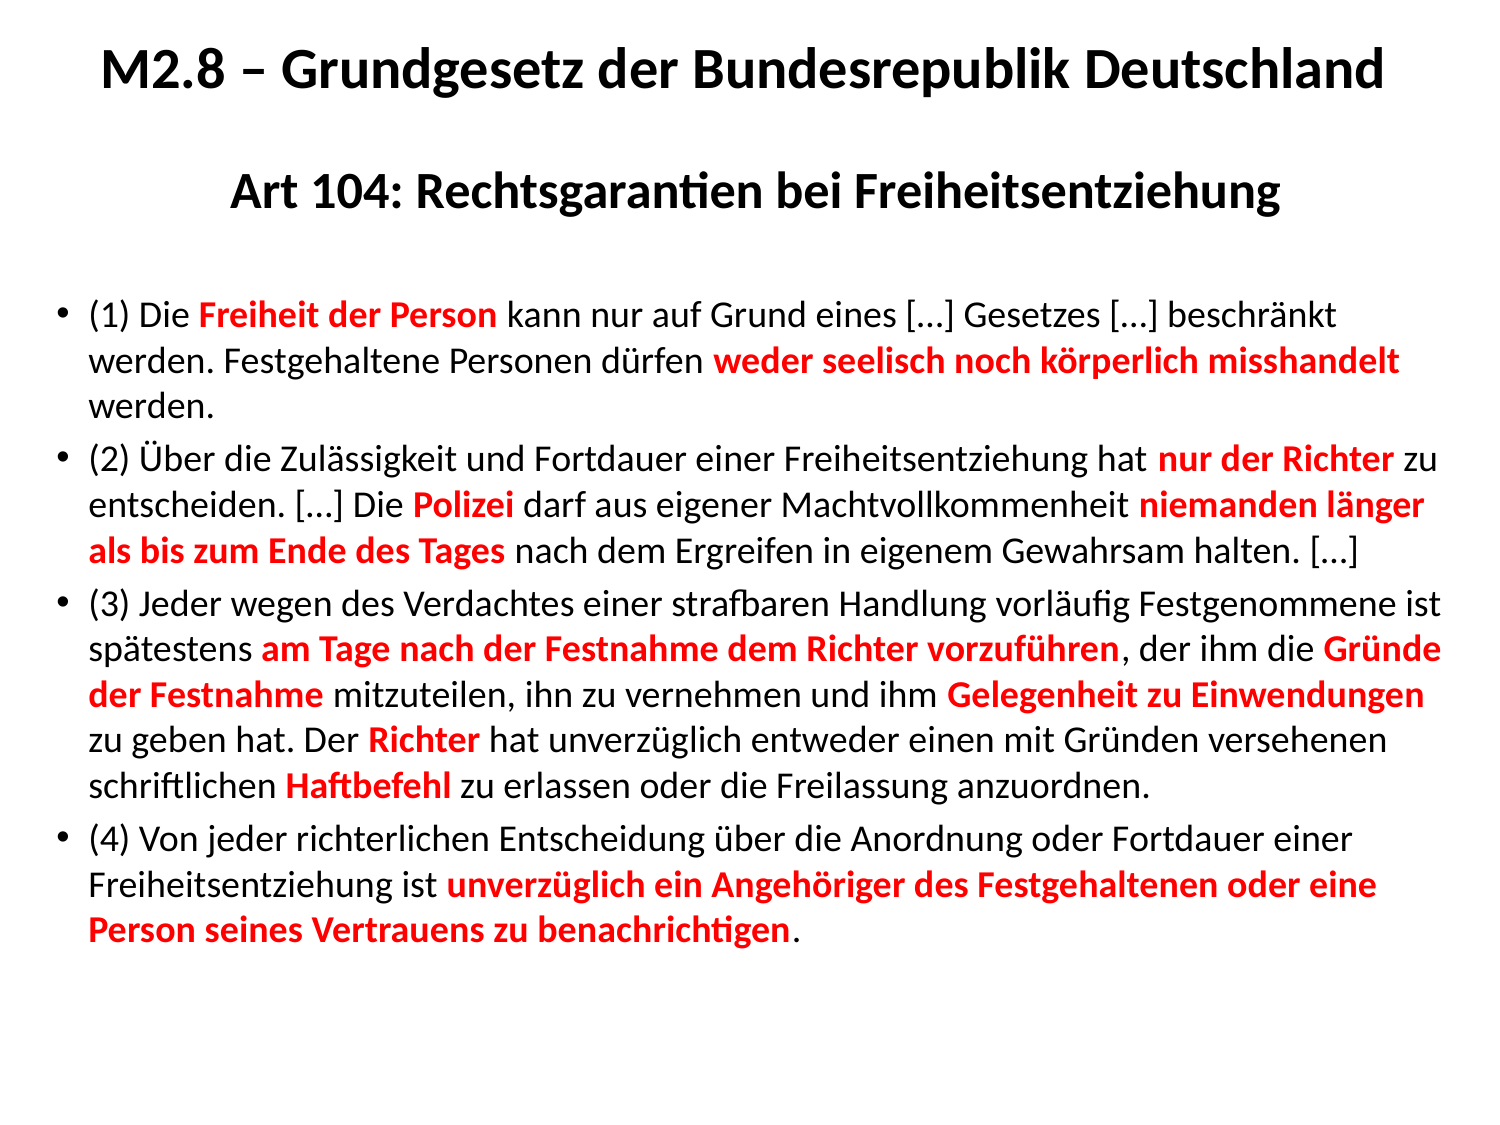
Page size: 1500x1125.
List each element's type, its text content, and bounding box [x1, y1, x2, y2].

list Art 104: Rechtsgarantien bei Freiheitsentziehung (1) Die Freiheit der Person kann nur auf Grund eines […] Gesetzes […] beschränkt werden. Festgehaltene Personen dürfen weder seelisch noch körperlich misshandelt werden. (2) Über die Zulässigkeit und Fortdauer einer Freiheitsentziehung hat nur der Richter zu entscheiden. […] Die Polizei darf aus eigener Machtvollkommenheit niemanden länger als bis zum Ende des Tages nach dem Ergreifen in eigenem Gewahrsam halten. […] (3) Jeder wegen des Verdachtes einer strafbaren Handlung vorläufig Festgenommene ist spätestens am Tage nach der Festnahme dem Richter vorzuführen, der ihm die Gründe der Festnahme mitzuteilen, ihn zu vernehmen und ihm Gelegenheit zu Einwendungen zu geben hat. Der Richter hat unverzüglich entweder einen mit Gründen versehenen schriftlichen Haftbefehl zu erlassen oder die Freilassung anzuordnen. (4) Von jeder richterlichen Entscheidung über die Anordnung oder Fortdauer einer Freiheitsentziehung ist unverzüglich ein Angehöriger des Festgehaltenen oder eine Person seines Vertrauens zu benachrichtigen. [41, 149, 1471, 969]
title M2.8 – Grundgesetz der Bundesrepublik Deutschland [17, 0, 1483, 135]
